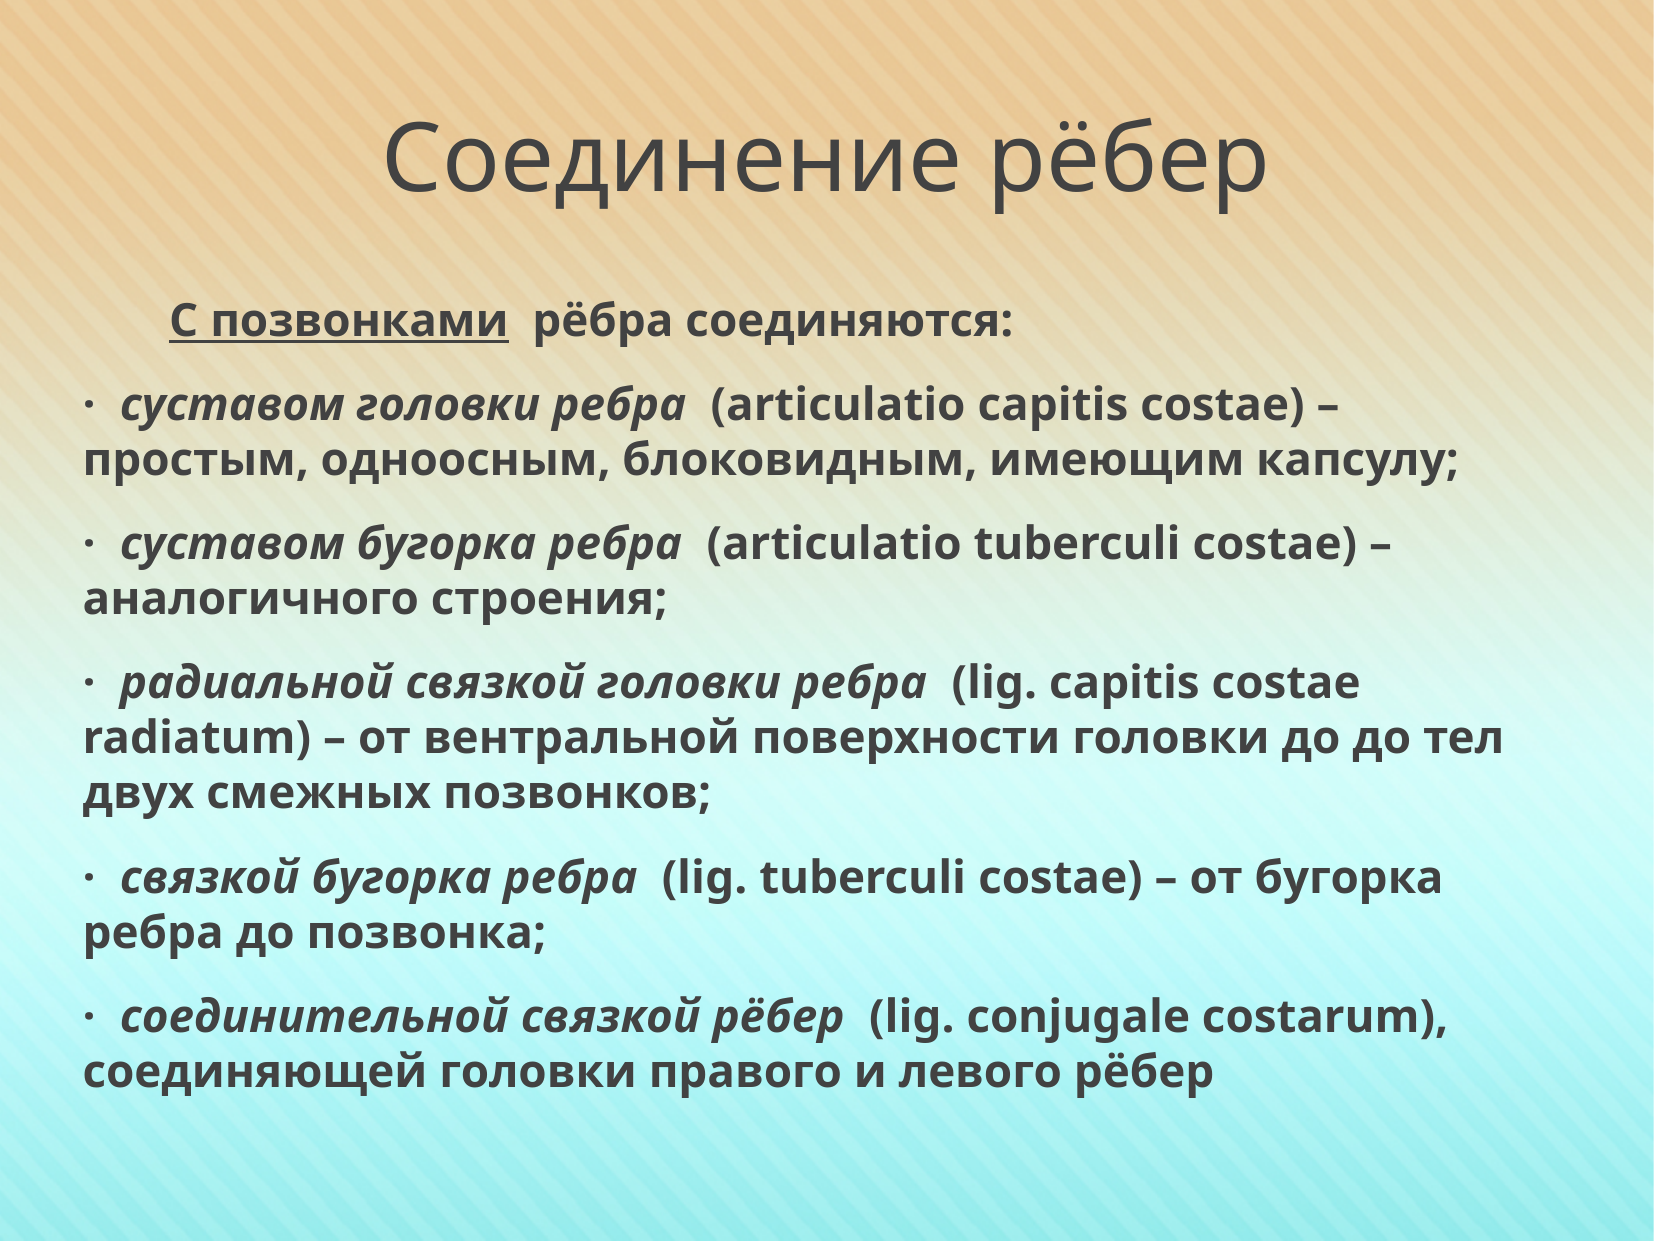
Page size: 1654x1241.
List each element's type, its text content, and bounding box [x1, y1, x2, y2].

list С позвонками рёбра соединяются: · суставом головки ребра (articulatio capitis costae) – простым, одноосным, блоковидным, имеющим капсулу; · суставом бугорка ребра (articulatio tuberculi costae) – аналогичного строения; · радиальной связкой головки ребра (lig. capitis costae radiatum) – от вентральной поверхности головки до до тел двух смежных позвонков; · связкой бугорка ребра (lig. tuberculi costae) – от бугорка ребра до позвонка; · соединительной связкой рёбер (lig. conjugale costarum), соединяющей головки правого и левого рёбер [82, 290, 1571, 1212]
title Соединение рёбер [82, 49, 1571, 257]
